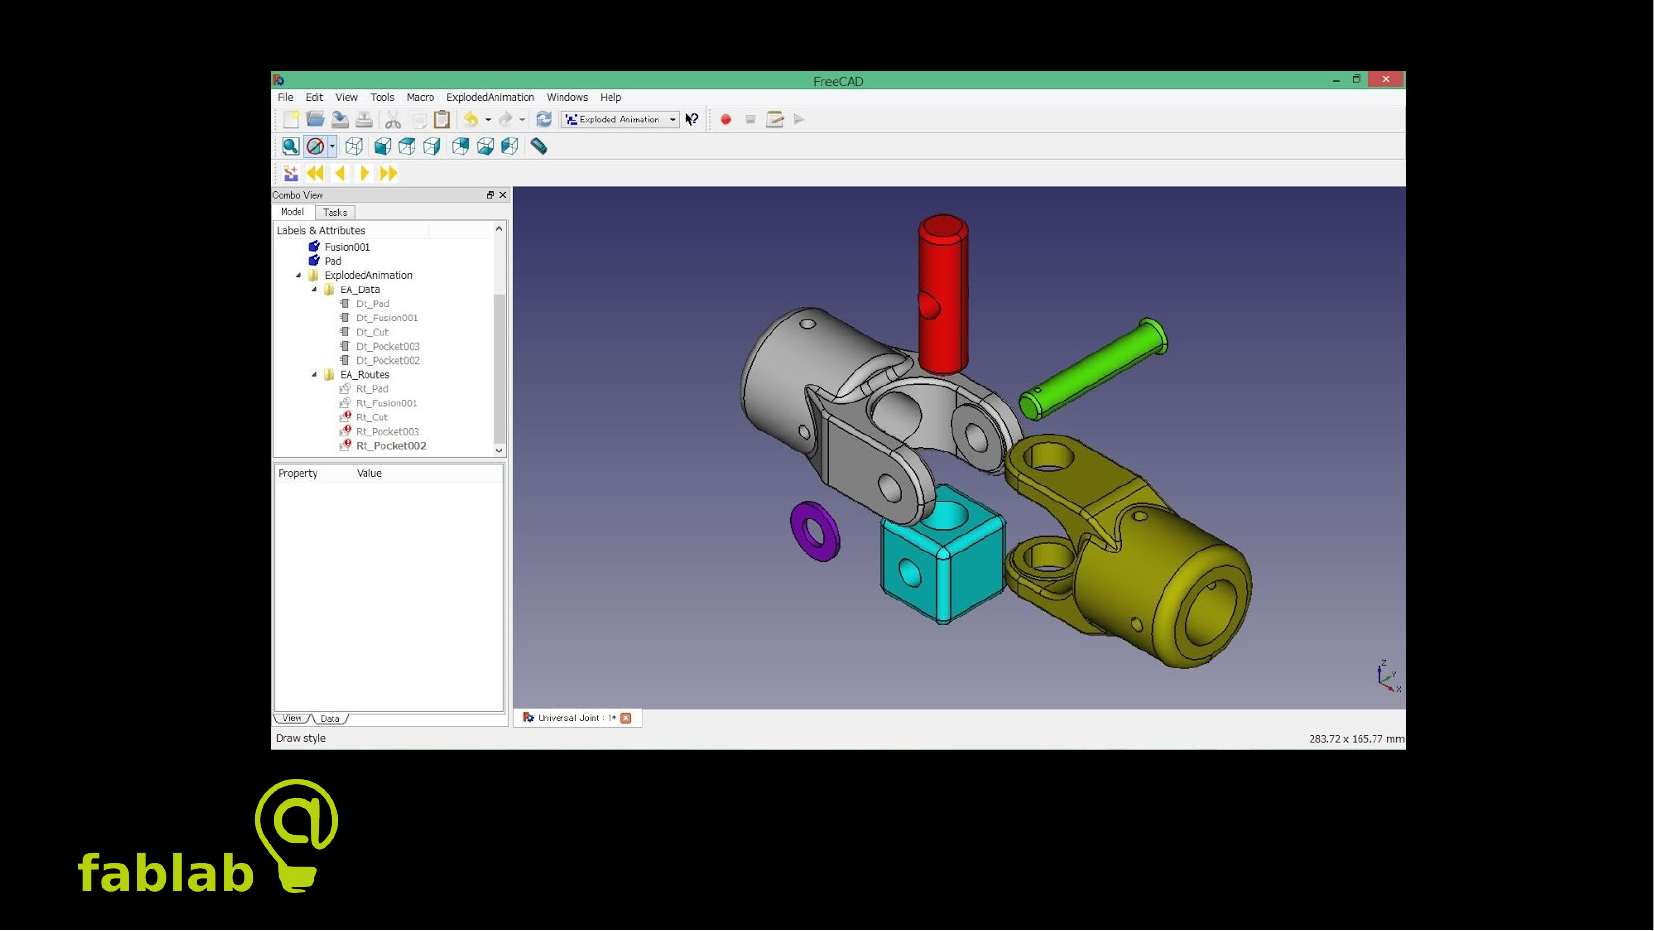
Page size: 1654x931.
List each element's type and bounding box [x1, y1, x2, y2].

picture [78, 779, 449, 893]
picture [235, 71, 1441, 750]
